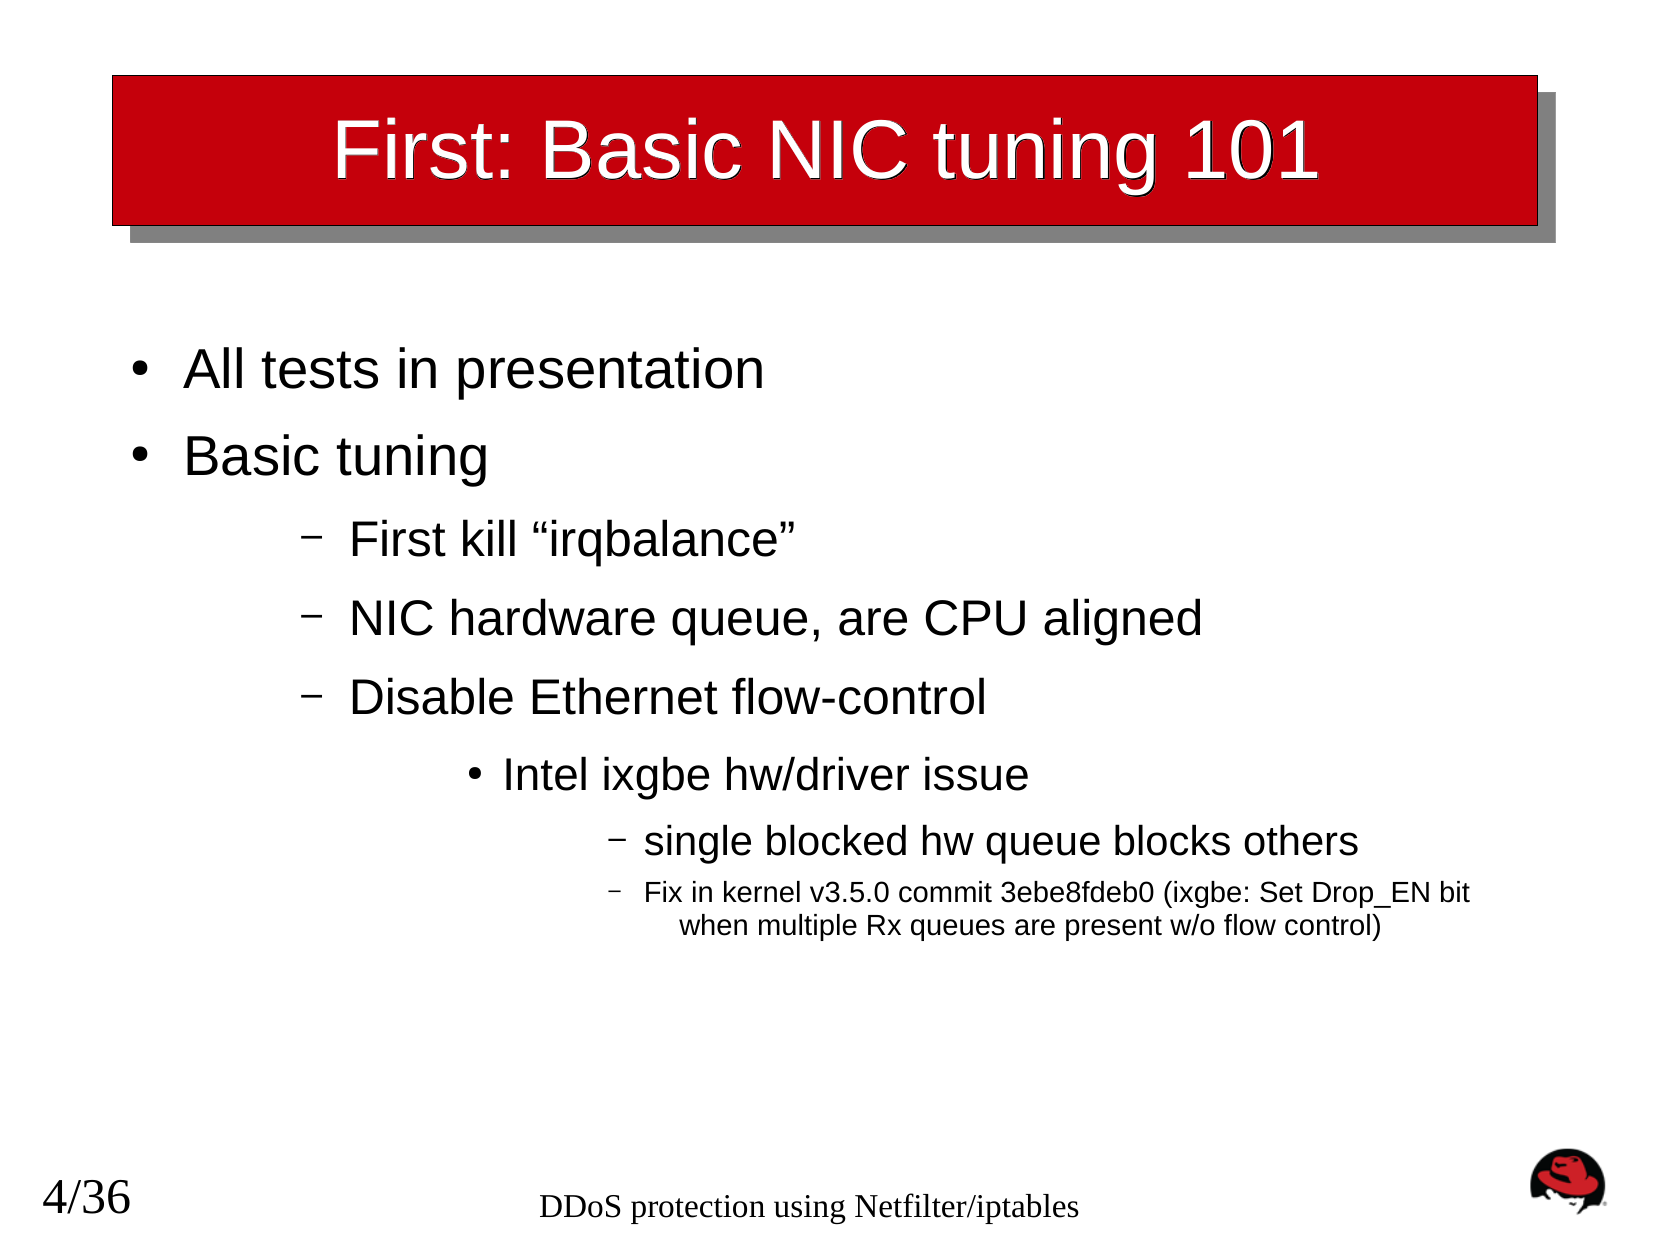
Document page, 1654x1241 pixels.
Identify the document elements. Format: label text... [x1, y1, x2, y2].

picture [1529, 1146, 1613, 1224]
title First: Basic NIC tuning 101 [116, 75, 1538, 226]
list All tests in presentation Basic tuning First kill “irqbalance” NIC hardware queue, are CPU aligned Disable Ethernet flow-control Intel ixgbe hw/driver issue single blocked hw queue blocks others Fix in kernel v3.5.0 commit 3ebe8fdeb0 (ixgbe: Set Drop_EN bit when multiple Rx queues are present w/o flow control) [112, 337, 1538, 1126]
